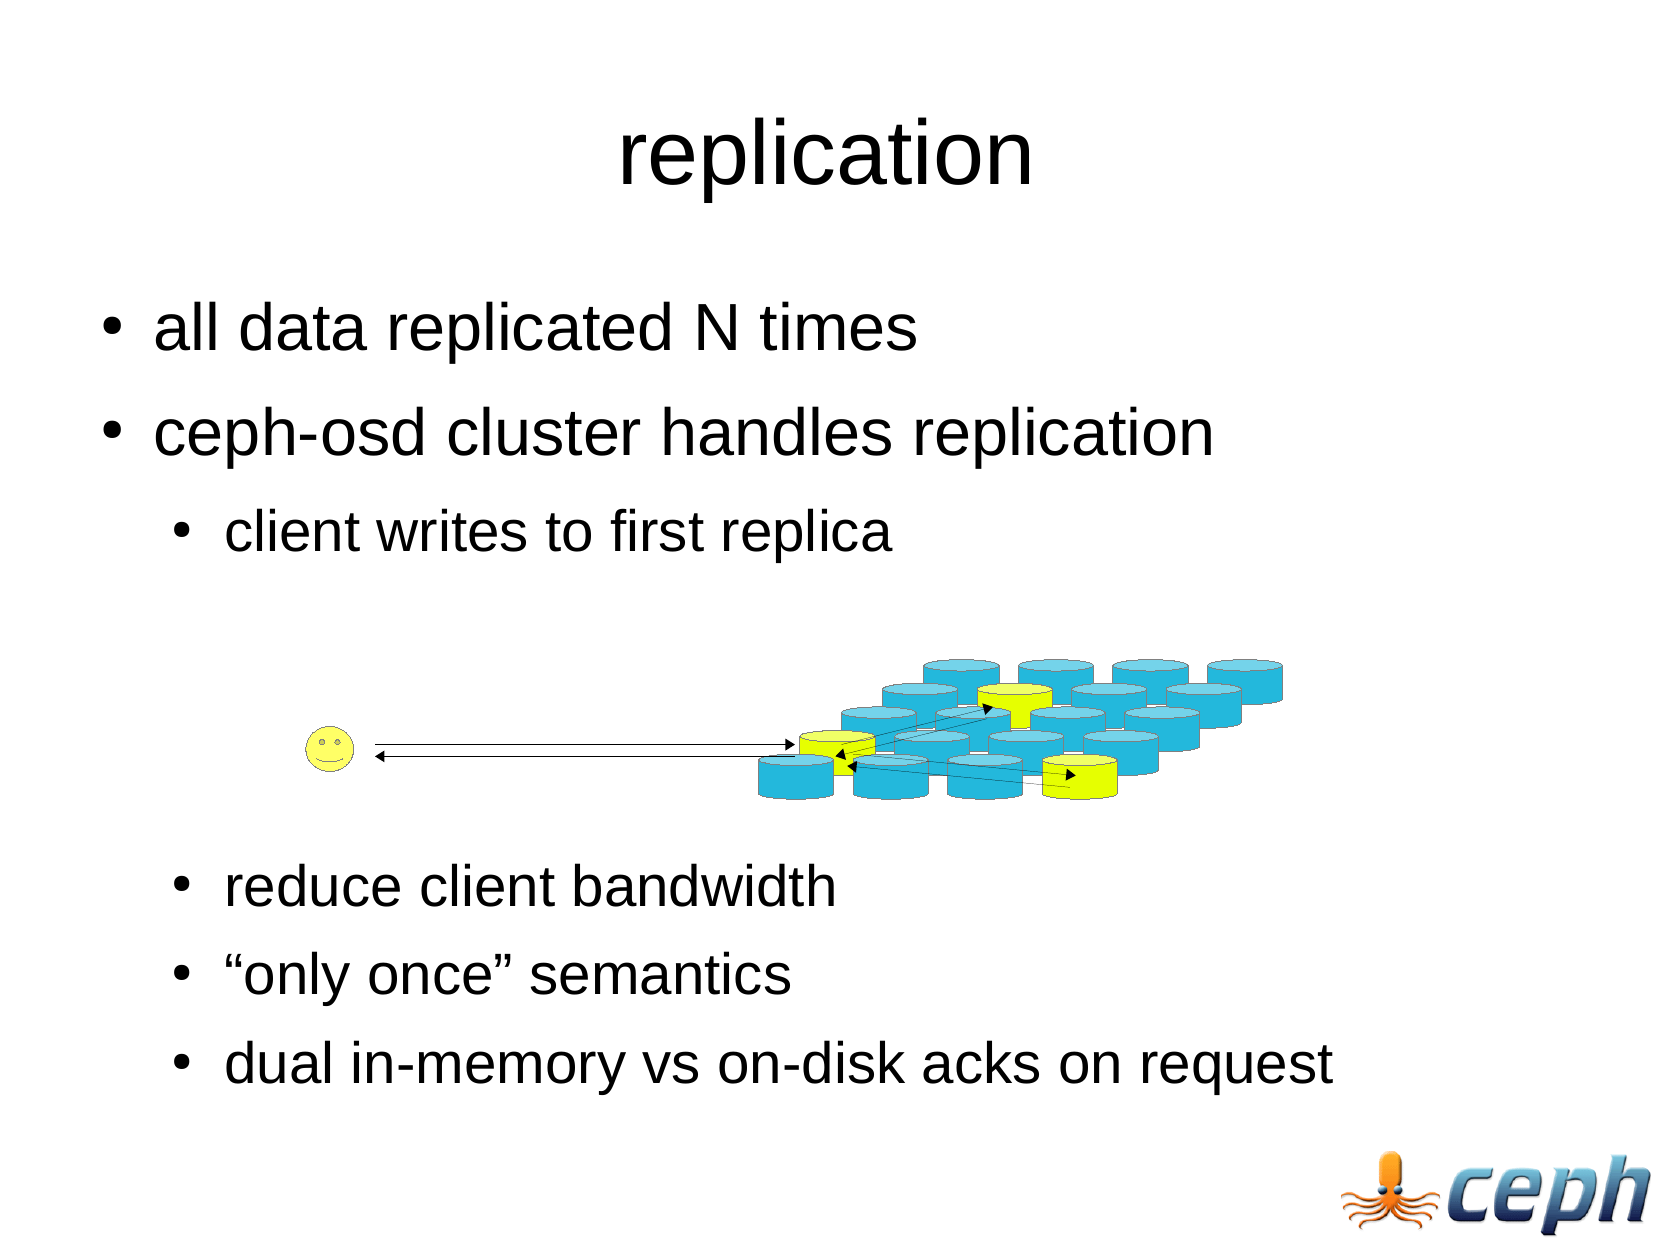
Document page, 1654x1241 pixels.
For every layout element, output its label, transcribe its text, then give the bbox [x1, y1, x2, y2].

title replication [82, 49, 1571, 257]
text_box [947, 776, 1023, 800]
list all data replicated N times ceph-osd cluster handles replication client writes to first replica reduce client bandwidth “only once” semantics dual in-memory vs on-disk acks on request [82, 290, 1571, 1109]
text_box [305, 726, 354, 772]
picture [1335, 1151, 1651, 1239]
text_box [758, 666, 1283, 800]
